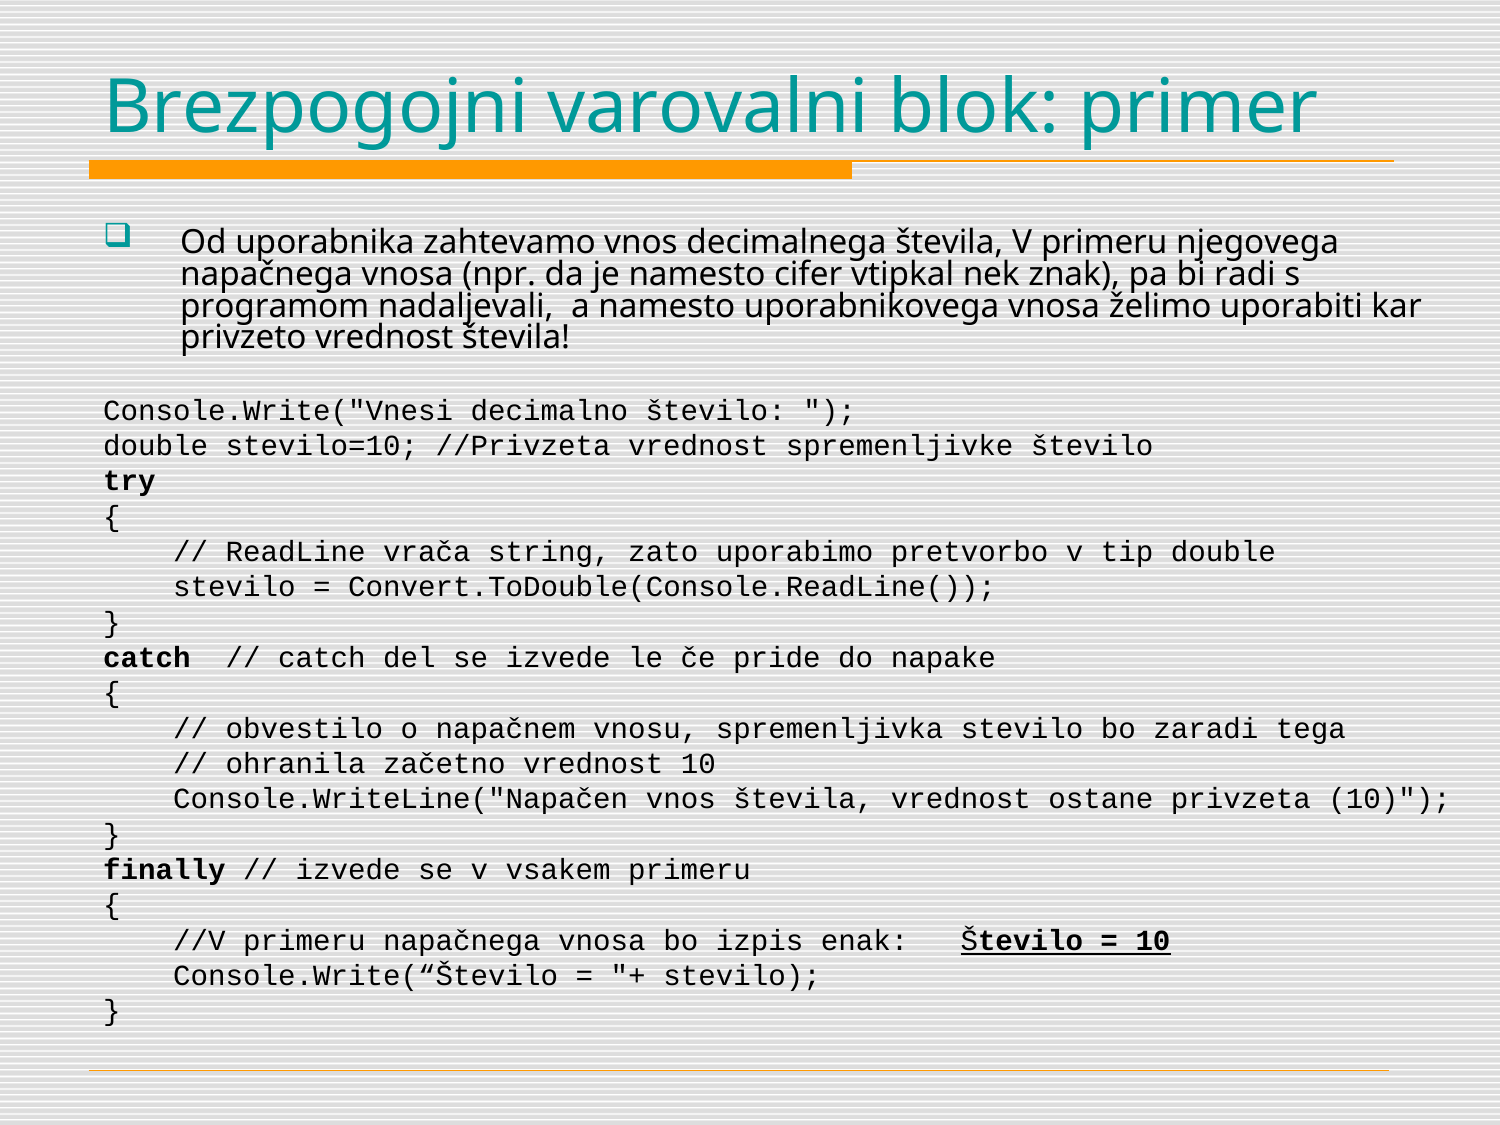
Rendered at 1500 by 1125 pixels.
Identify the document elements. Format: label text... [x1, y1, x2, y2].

list Od uporabnika zahtevamo vnos decimalnega števila, V primeru njegovega napačnega vnosa (npr. da je namesto cifer vtipkal nek znak), pa bi radi s programom nadaljevali, a namesto uporabnikovega vnosa želimo uporabiti kar privzeto vrednost števila! Console.Write("Vnesi decimalno število: "); double stevilo=10; //Privzeta vrednost spremenljivke število try { // ReadLine vrača string, zato uporabimo pretvorbo v tip double stevilo = Convert.ToDouble(Console.ReadLine()); } catch // catch del se izvede le če pride do napake { // obvestilo o napačnem vnosu, spremenljivka stevilo bo zaradi tega // ohranila začetno vrednost 10 Console.WriteLine("Napačen vnos števila, vrednost ostane privzeta (10)"); } finally // izvede se v vsakem primeru { //V primeru napačnega vnosa bo izpis enak: Število = 10 Console.Write(“Število = "+ stevilo); } [88, 220, 1471, 1059]
title Brezpogojni varovalni blok: primer [88, 42, 1401, 155]
picture [0, 0, 1500, 1125]
